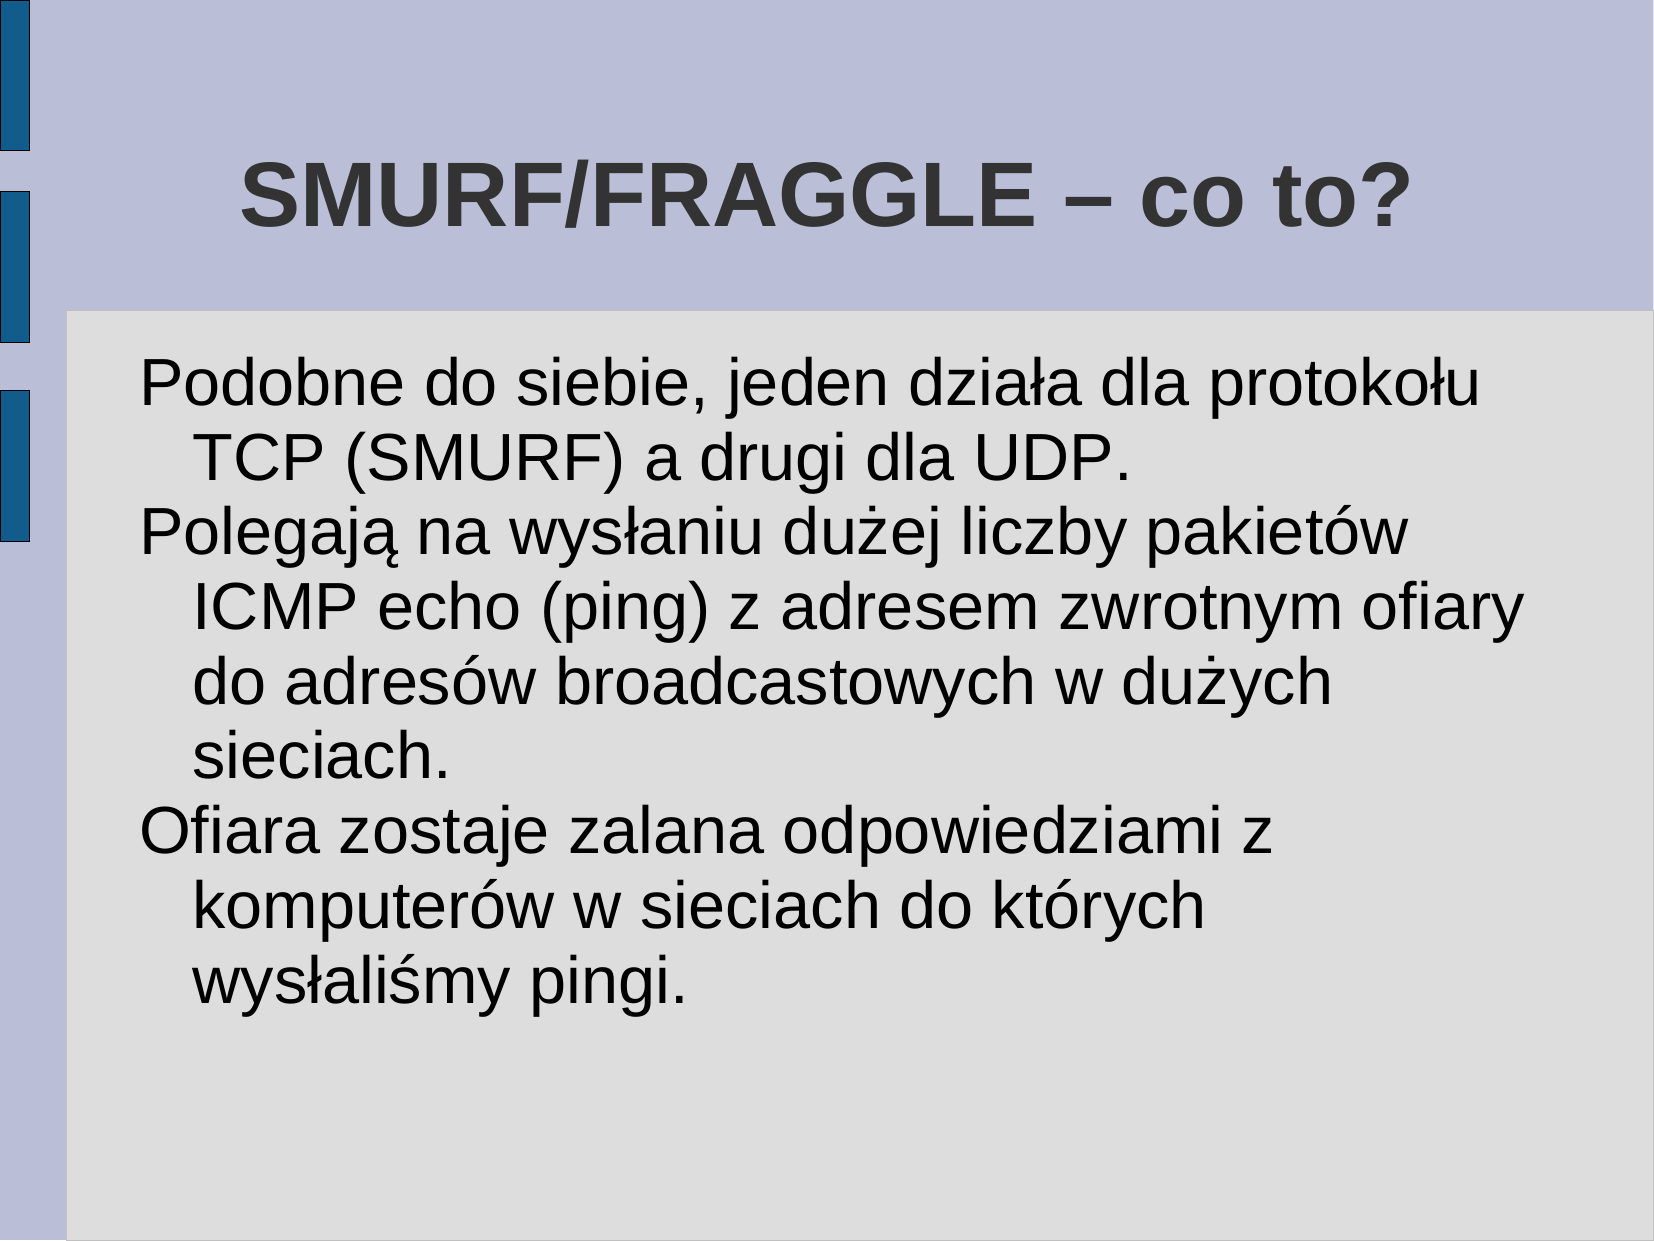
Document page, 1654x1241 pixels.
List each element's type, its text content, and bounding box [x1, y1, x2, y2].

title SMURF/FRAGGLE – co to? [121, 91, 1534, 299]
list Podobne do siebie, jeden działa dla protokołu TCP (SMURF) a drugi dla UDP. Polegają na wysłaniu dużej liczby pakietów ICMP echo (ping) z adresem zwrotnym ofiary do adresów broadcastowych w dużych sieciach. Ofiara zostaje zalana odpowiedziami z komputerów w sieciach do których wysłaliśmy pingi. [121, 344, 1534, 1127]
